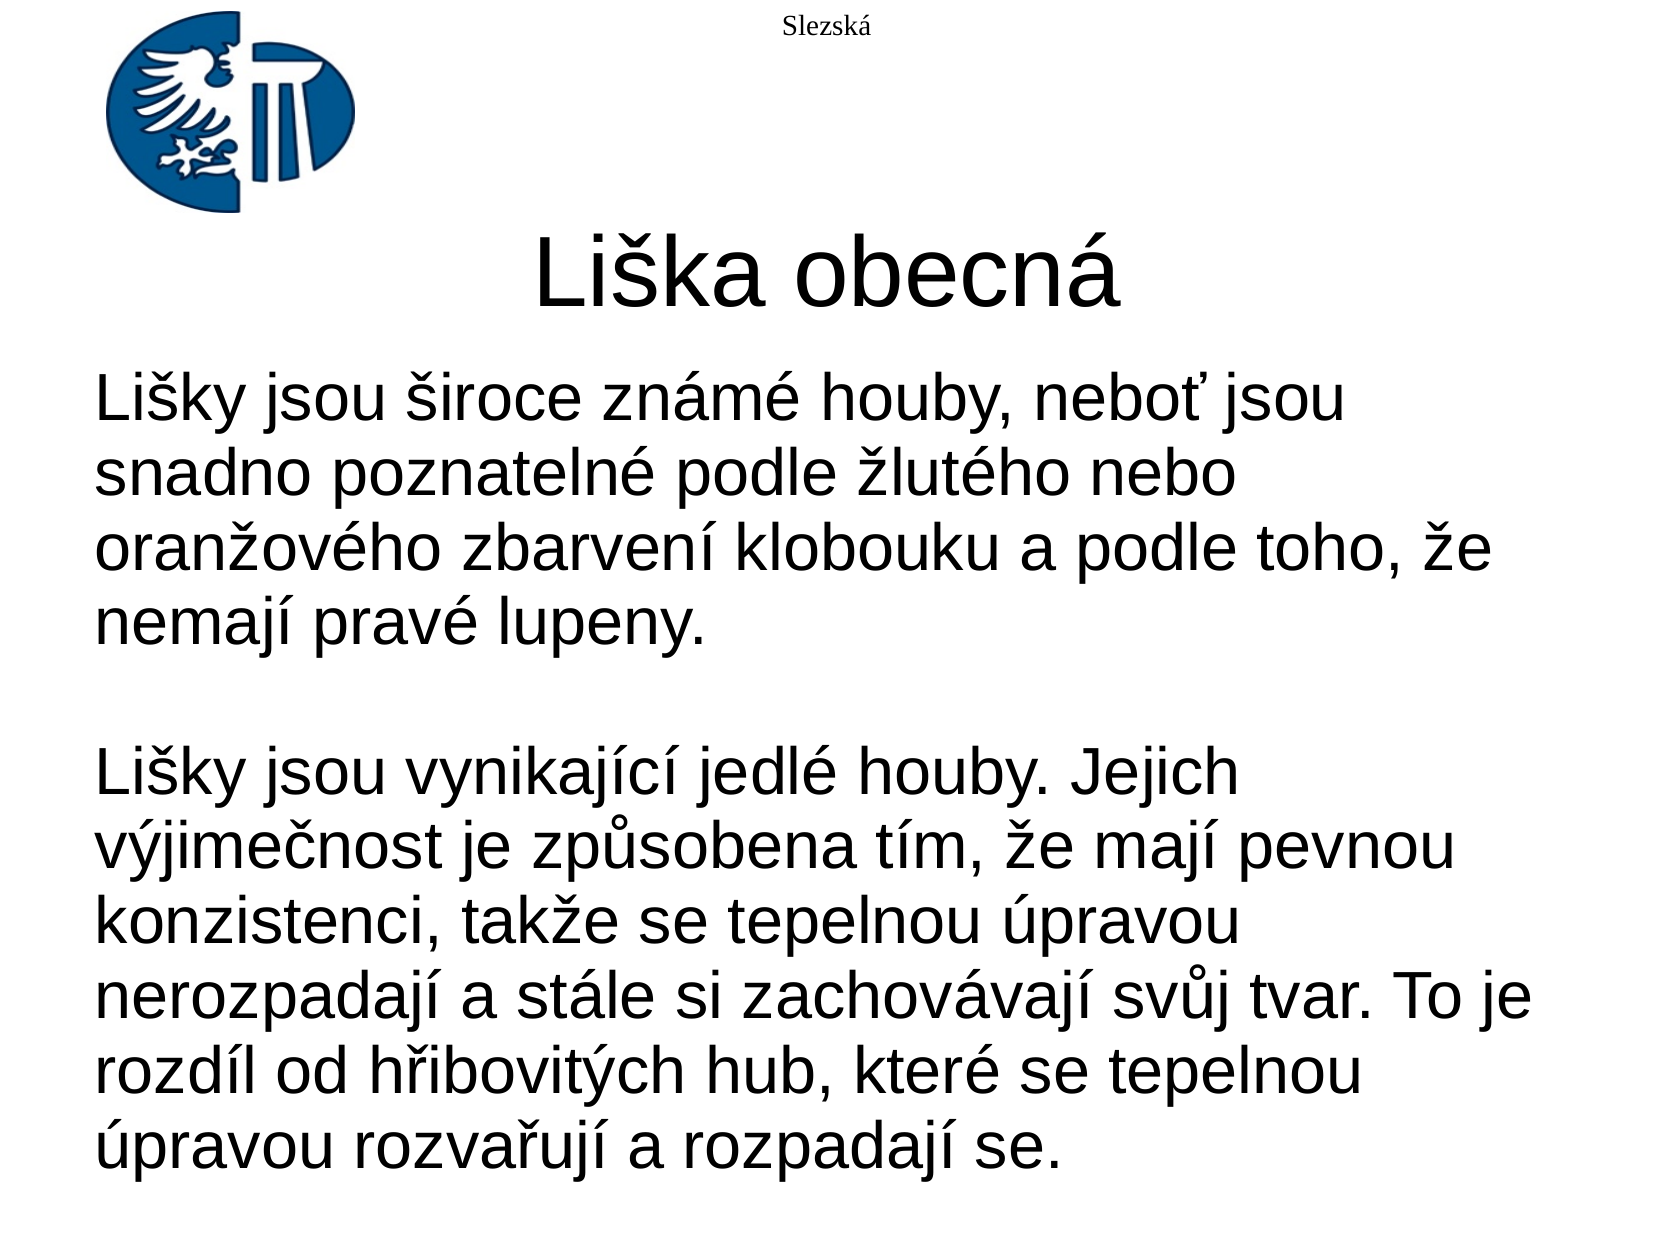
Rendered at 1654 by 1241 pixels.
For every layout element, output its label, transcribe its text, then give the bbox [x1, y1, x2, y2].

title Liška obecná [82, 94, 1571, 449]
picture [106, 11, 355, 94]
subtitle Lišky jsou široce známé houby, neboť jsou snadno poznatelné podle žlutého nebo oranžového zbarvení klobouku a podle toho, že nemají pravé lupeny. Lišky jsou vynikající jedlé houby. Jejich výjimečnost je způsobena tím, že mají pevnou konzistenci, takže se tepelnou úpravou nerozpadají a stále si zachovávají svůj tvar. To je rozdíl od hřibovitých hub, které se tepelnou úpravou rozvařují a rozpadají se. [94, 361, 1583, 1182]
